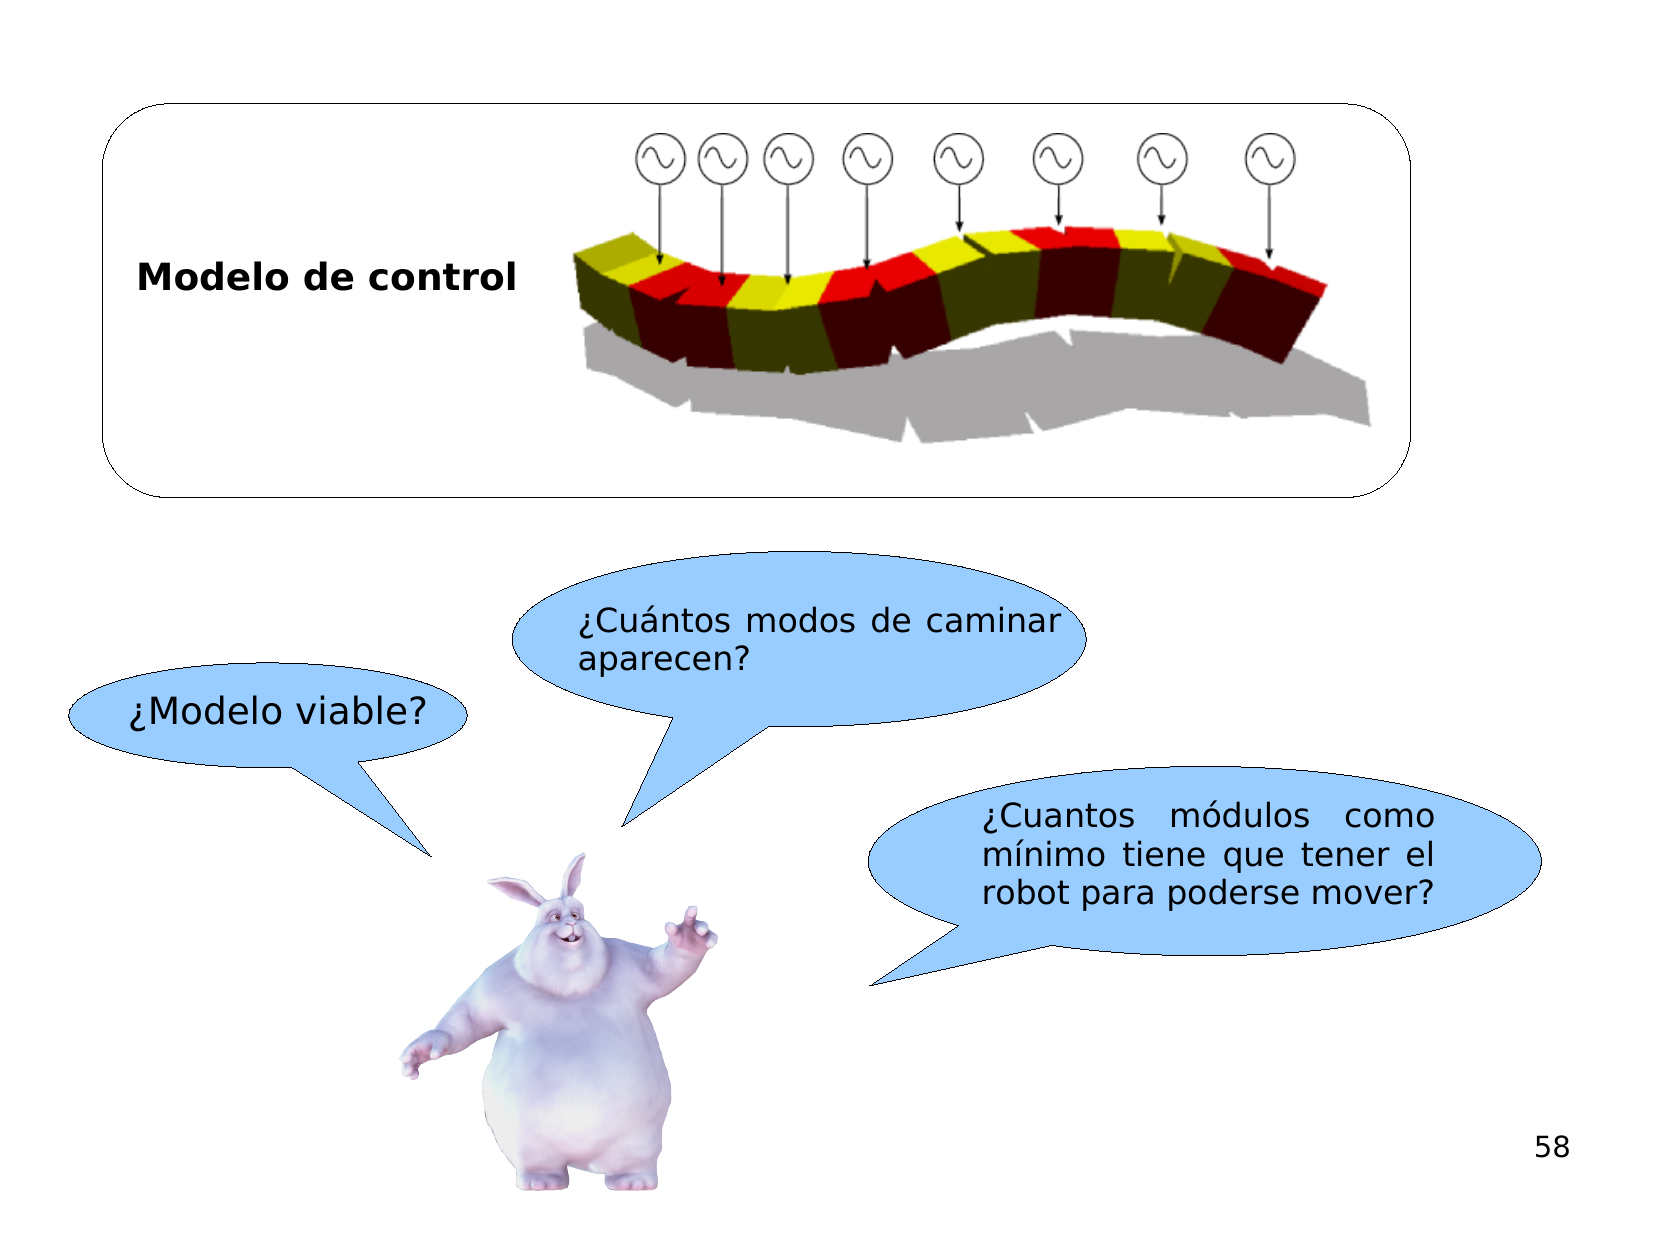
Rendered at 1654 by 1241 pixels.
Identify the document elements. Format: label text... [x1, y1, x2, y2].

picture [399, 852, 718, 1191]
text_box ¿Cuantos módulos como mínimo tiene que tener el robot para poderse mover? [966, 789, 1506, 920]
text_box [868, 794, 1469, 986]
text_box ¿Modelo viable? [101, 682, 444, 741]
text_box [114, 662, 422, 682]
text_box [1506, 818, 1542, 904]
text_box [986, 766, 1423, 789]
picture [543, 133, 1397, 466]
text_box [68, 686, 442, 852]
text_box [444, 690, 468, 740]
text_box [512, 551, 1046, 827]
text_box ¿Cuántos modos de caminar aparecen? [562, 594, 1102, 687]
text_box Modelo de control [121, 247, 533, 307]
